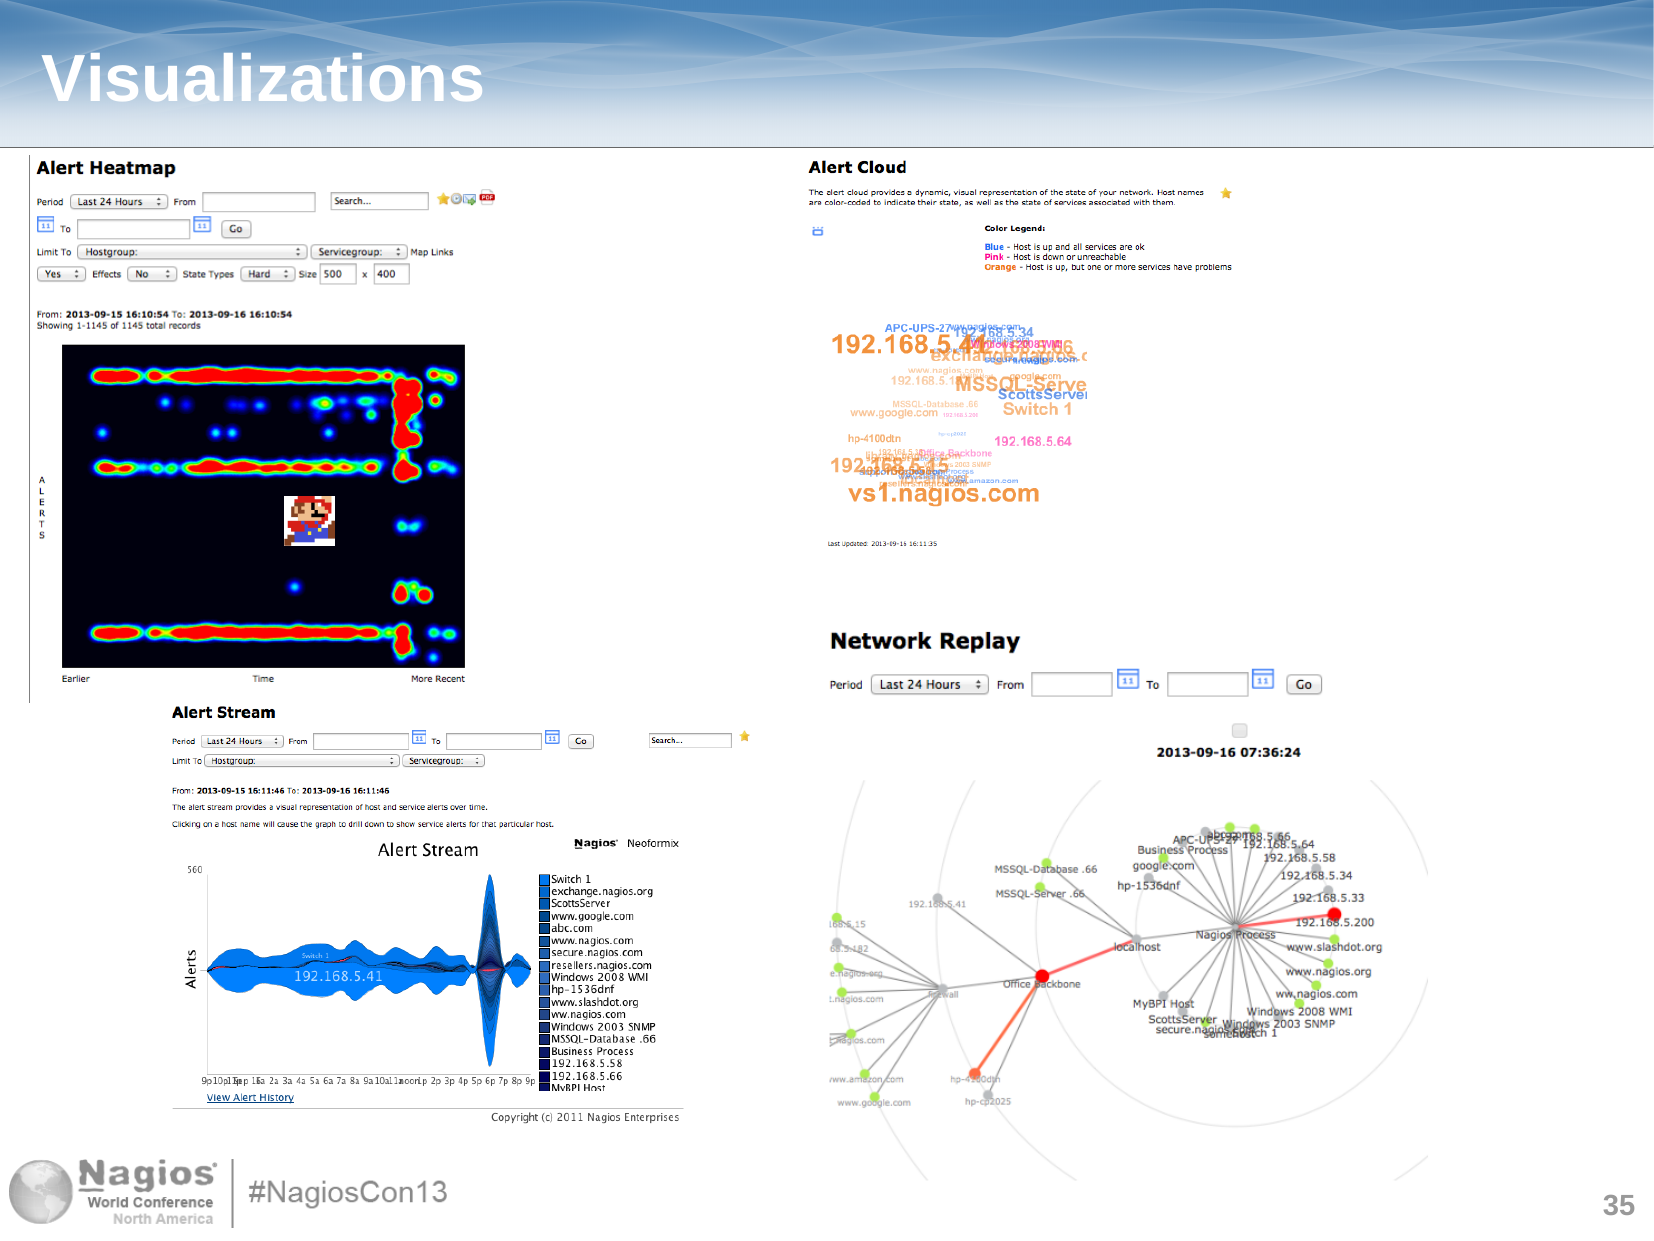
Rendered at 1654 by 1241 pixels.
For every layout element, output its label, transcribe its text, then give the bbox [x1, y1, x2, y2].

title Visualizations [41, 29, 1248, 127]
picture [0, 0, 1654, 147]
picture [806, 156, 1248, 614]
picture [823, 622, 1457, 1185]
picture [9, 1159, 453, 1228]
picture [29, 155, 770, 1152]
